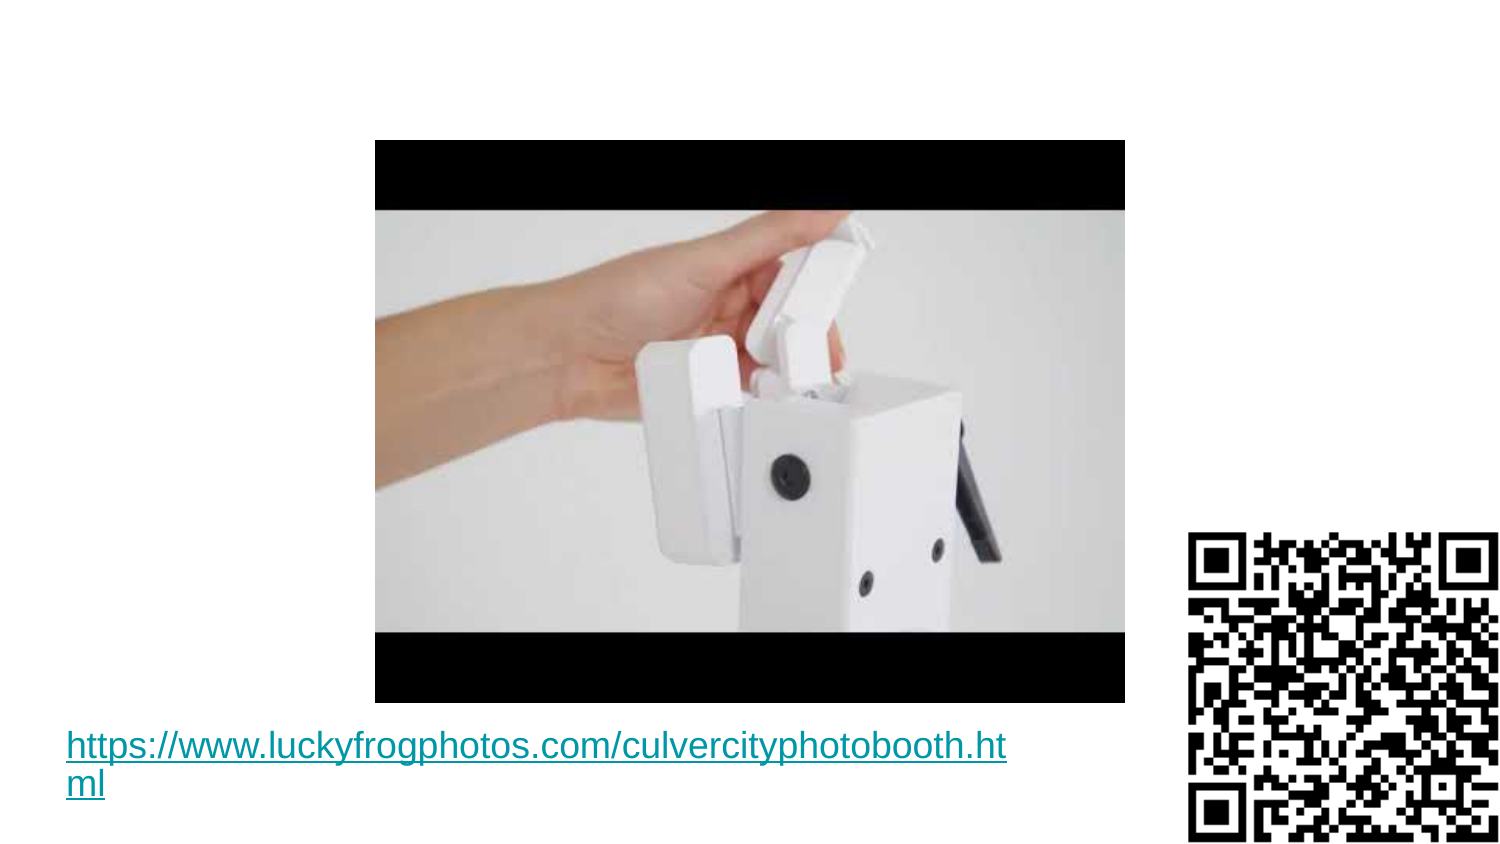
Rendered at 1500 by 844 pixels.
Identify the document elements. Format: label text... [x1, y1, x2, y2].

list https://www.luckyfrogphotos.com/culvercityphotobooth.html [51, 694, 1036, 794]
picture [1187, 531, 1500, 844]
picture [375, 140, 1125, 704]
